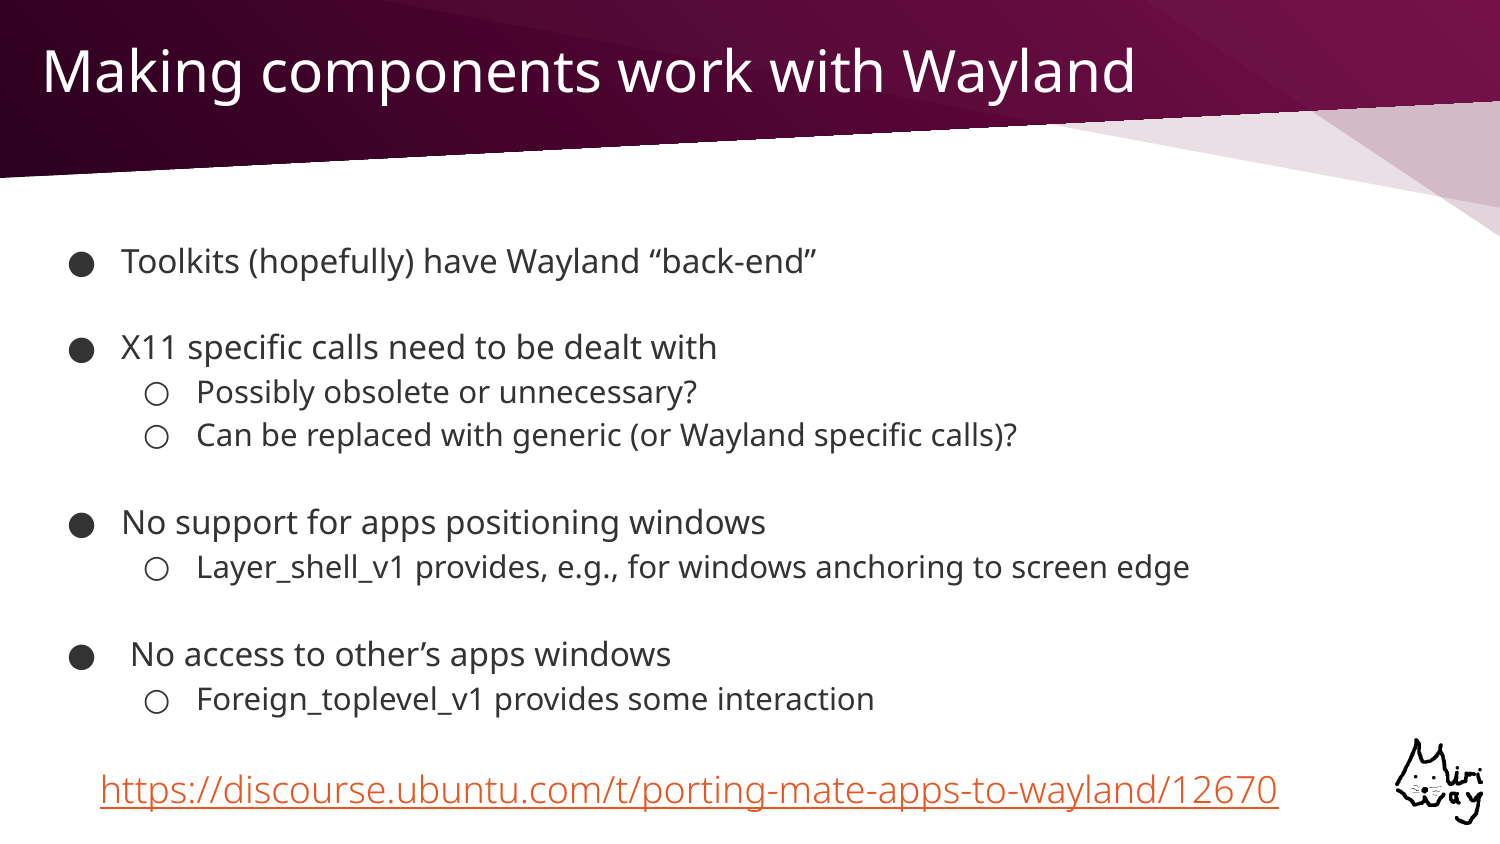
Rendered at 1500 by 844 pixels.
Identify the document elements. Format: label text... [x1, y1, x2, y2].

subtitle https://discourse.ubuntu.com/t/porting-mate-apps-to-wayland/12670 [88, 754, 1369, 821]
picture [1387, 732, 1491, 836]
title Making components work with Wayland [41, 5, 1336, 134]
list Toolkits (hopefully) have Wayland “back-end” X11 specific calls need to be dealt with Possibly obsolete or unnecessary? Can be replaced with generic (or Wayland specific calls)? No support for apps positioning windows Layer_shell_v1 provides, e.g., for windows anchoring to screen edge No access to other’s apps windows Foreign_toplevel_v1 provides some interaction [35, 229, 1324, 733]
